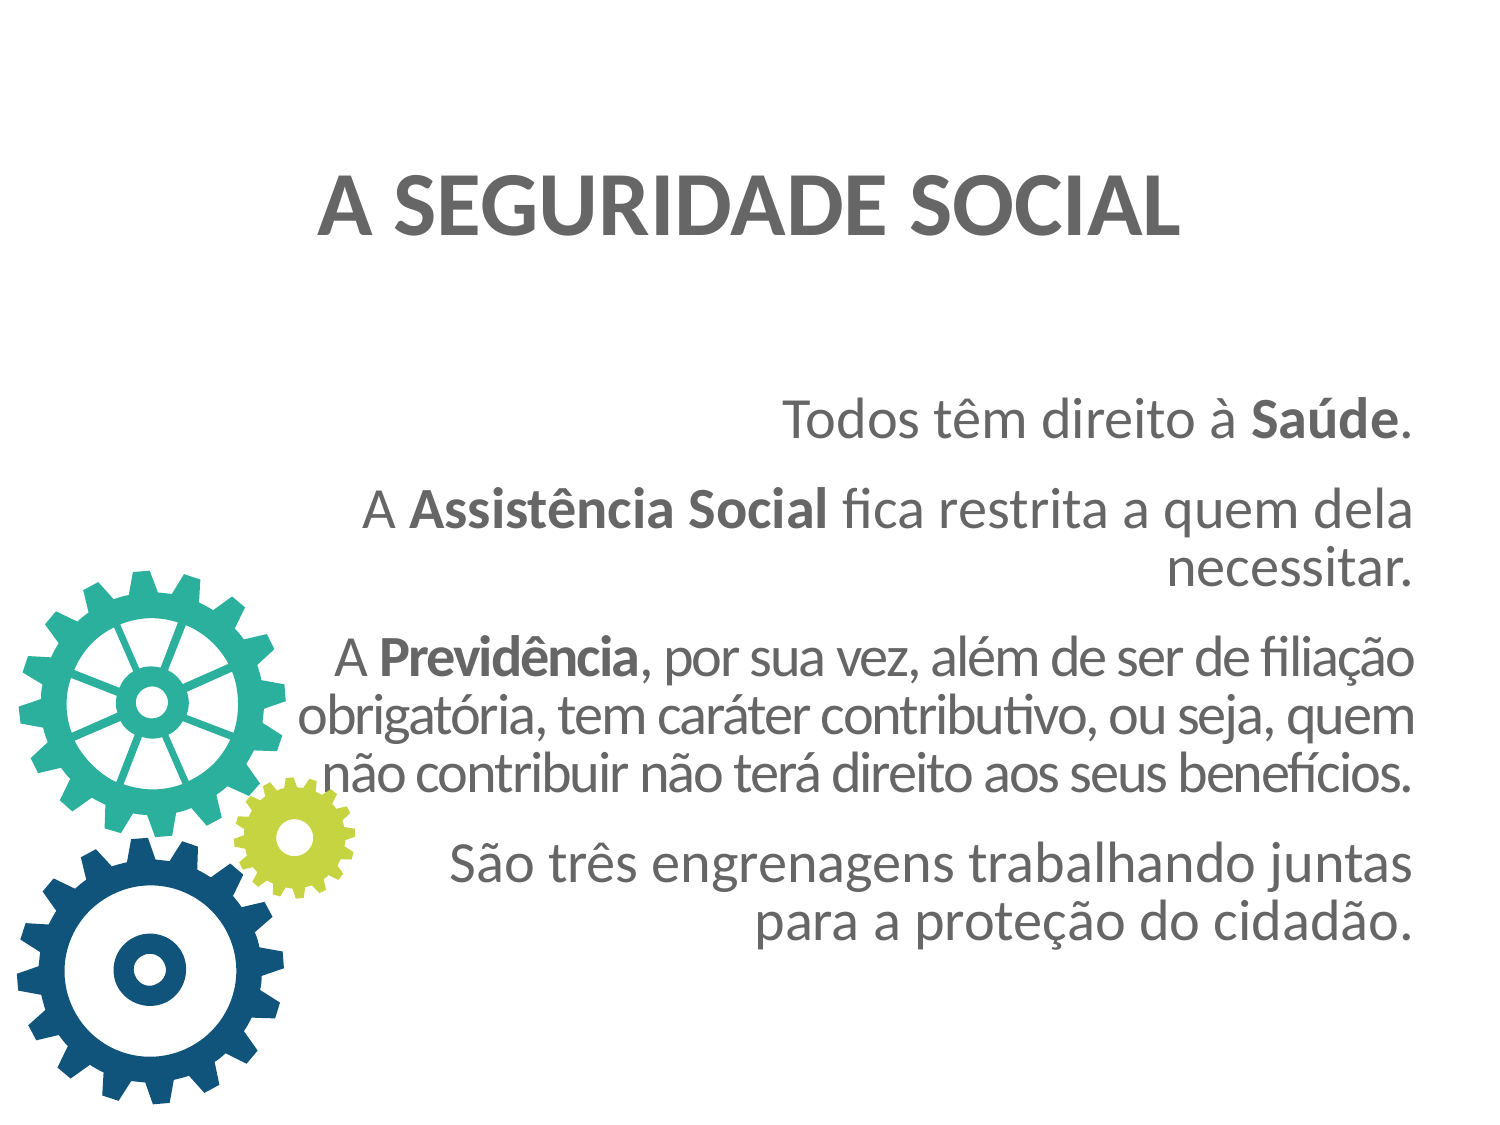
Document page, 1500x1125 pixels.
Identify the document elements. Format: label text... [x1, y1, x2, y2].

title A SEGURIDADE SOCIAL [75, 135, 1425, 290]
picture [11, 567, 359, 1107]
subtitle Todos têm direito à Saúde. A Assistência Social fica restrita a quem dela necessitar. A Previdência, por sua vez, além de ser de filiação obrigatória, tem caráter contributivo, ou seja, quem não contribuir não terá direito aos seus benefícios. São três engrenagens trabalhando juntas para a proteção do cidadão. [214, 358, 1415, 992]
